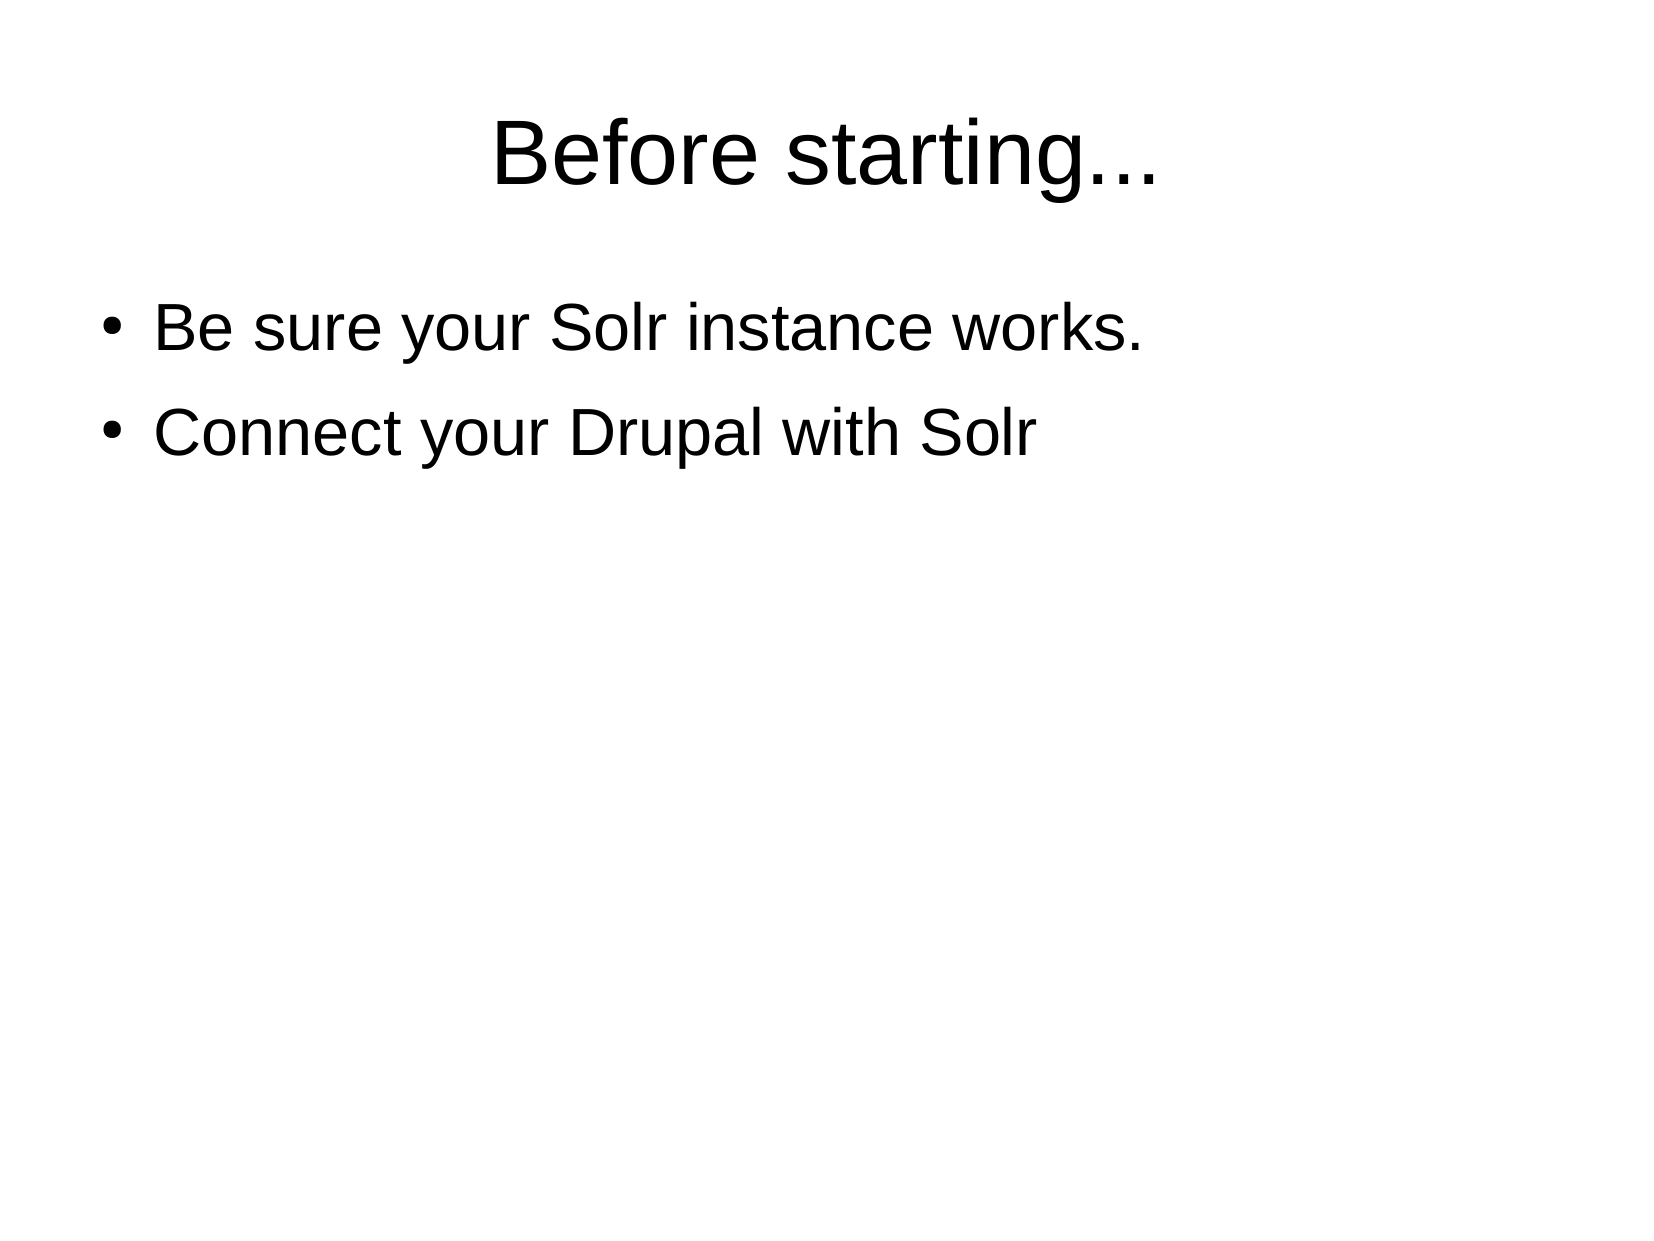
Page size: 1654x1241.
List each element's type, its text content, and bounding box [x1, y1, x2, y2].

list Be sure your Solr instance works. Connect your Drupal with Solr [82, 290, 1571, 1109]
title Before starting... [82, 49, 1571, 257]
